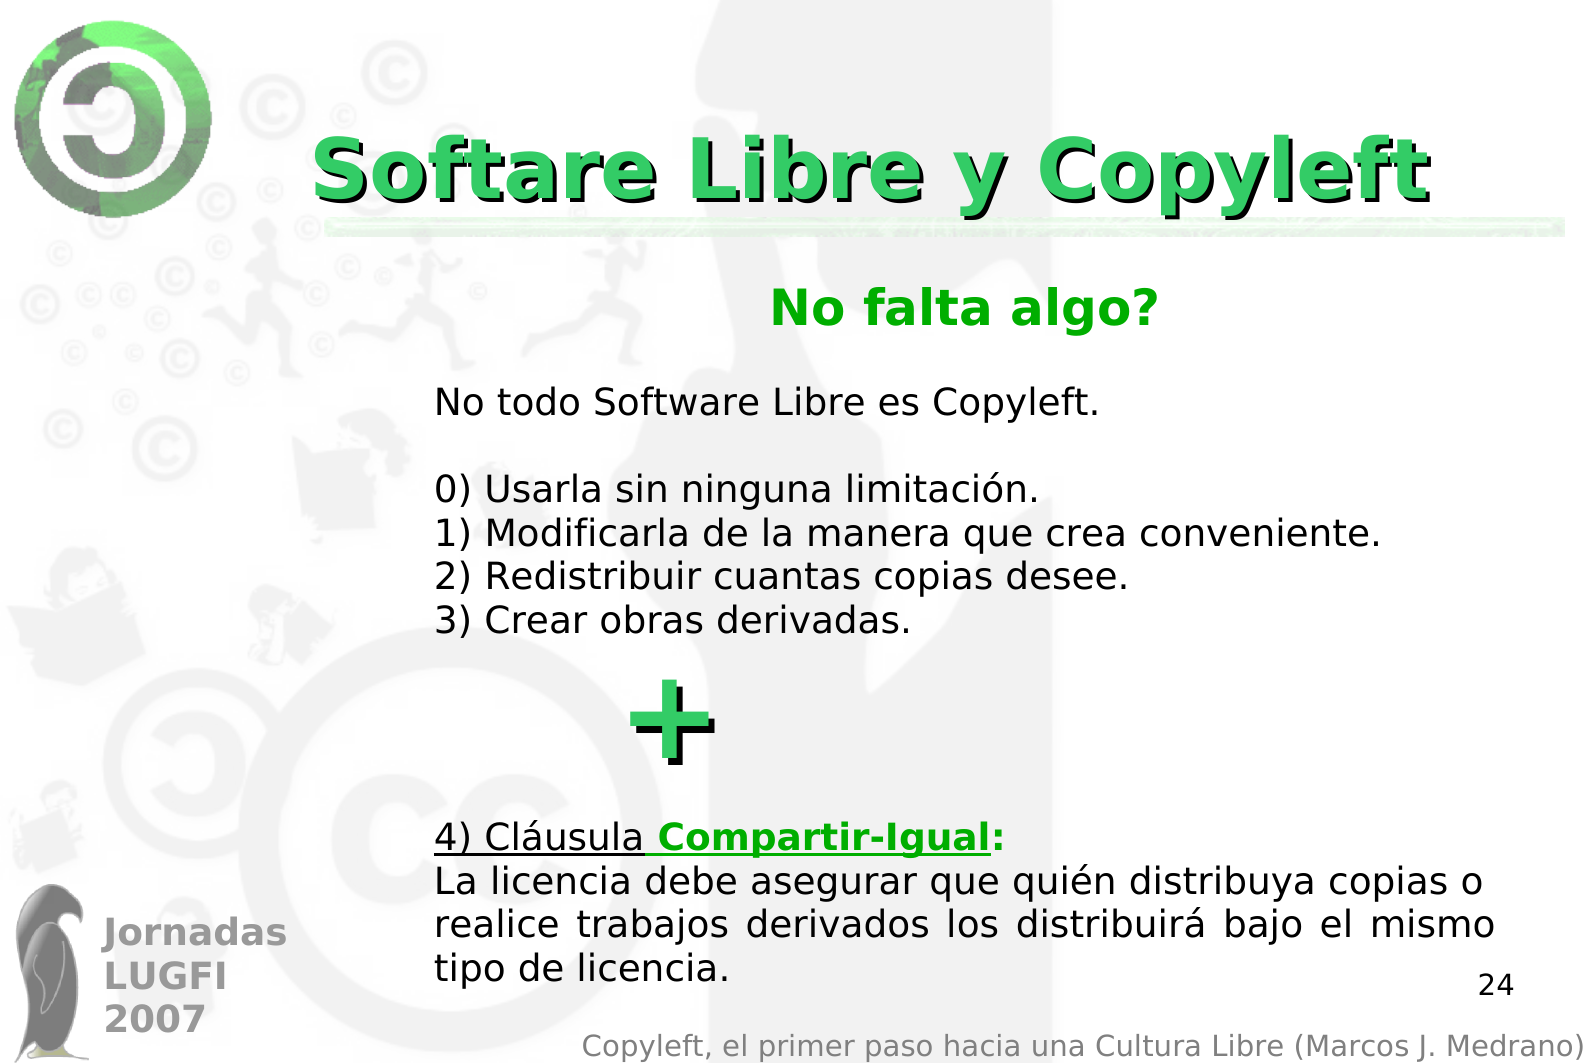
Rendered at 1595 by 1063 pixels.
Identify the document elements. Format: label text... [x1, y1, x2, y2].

text_box + [602, 635, 737, 797]
text_box Softare Libre y Copyleft [295, 114, 1589, 233]
text_box No falta algo? No todo Software Libre es Copyleft. 0) Usarla sin ninguna limitación. 1) Modificarla de la manera que crea conveniente. 2) Redistribuir cuantas copias desee. 3) Crear obras derivadas. 4) Cláusula Compartir-Igual: La licencia debe asegurar que quién distribuya copias o realice trabajos derivados los distribuirá bajo el mismo tipo de licencia. [419, 271, 1512, 1042]
